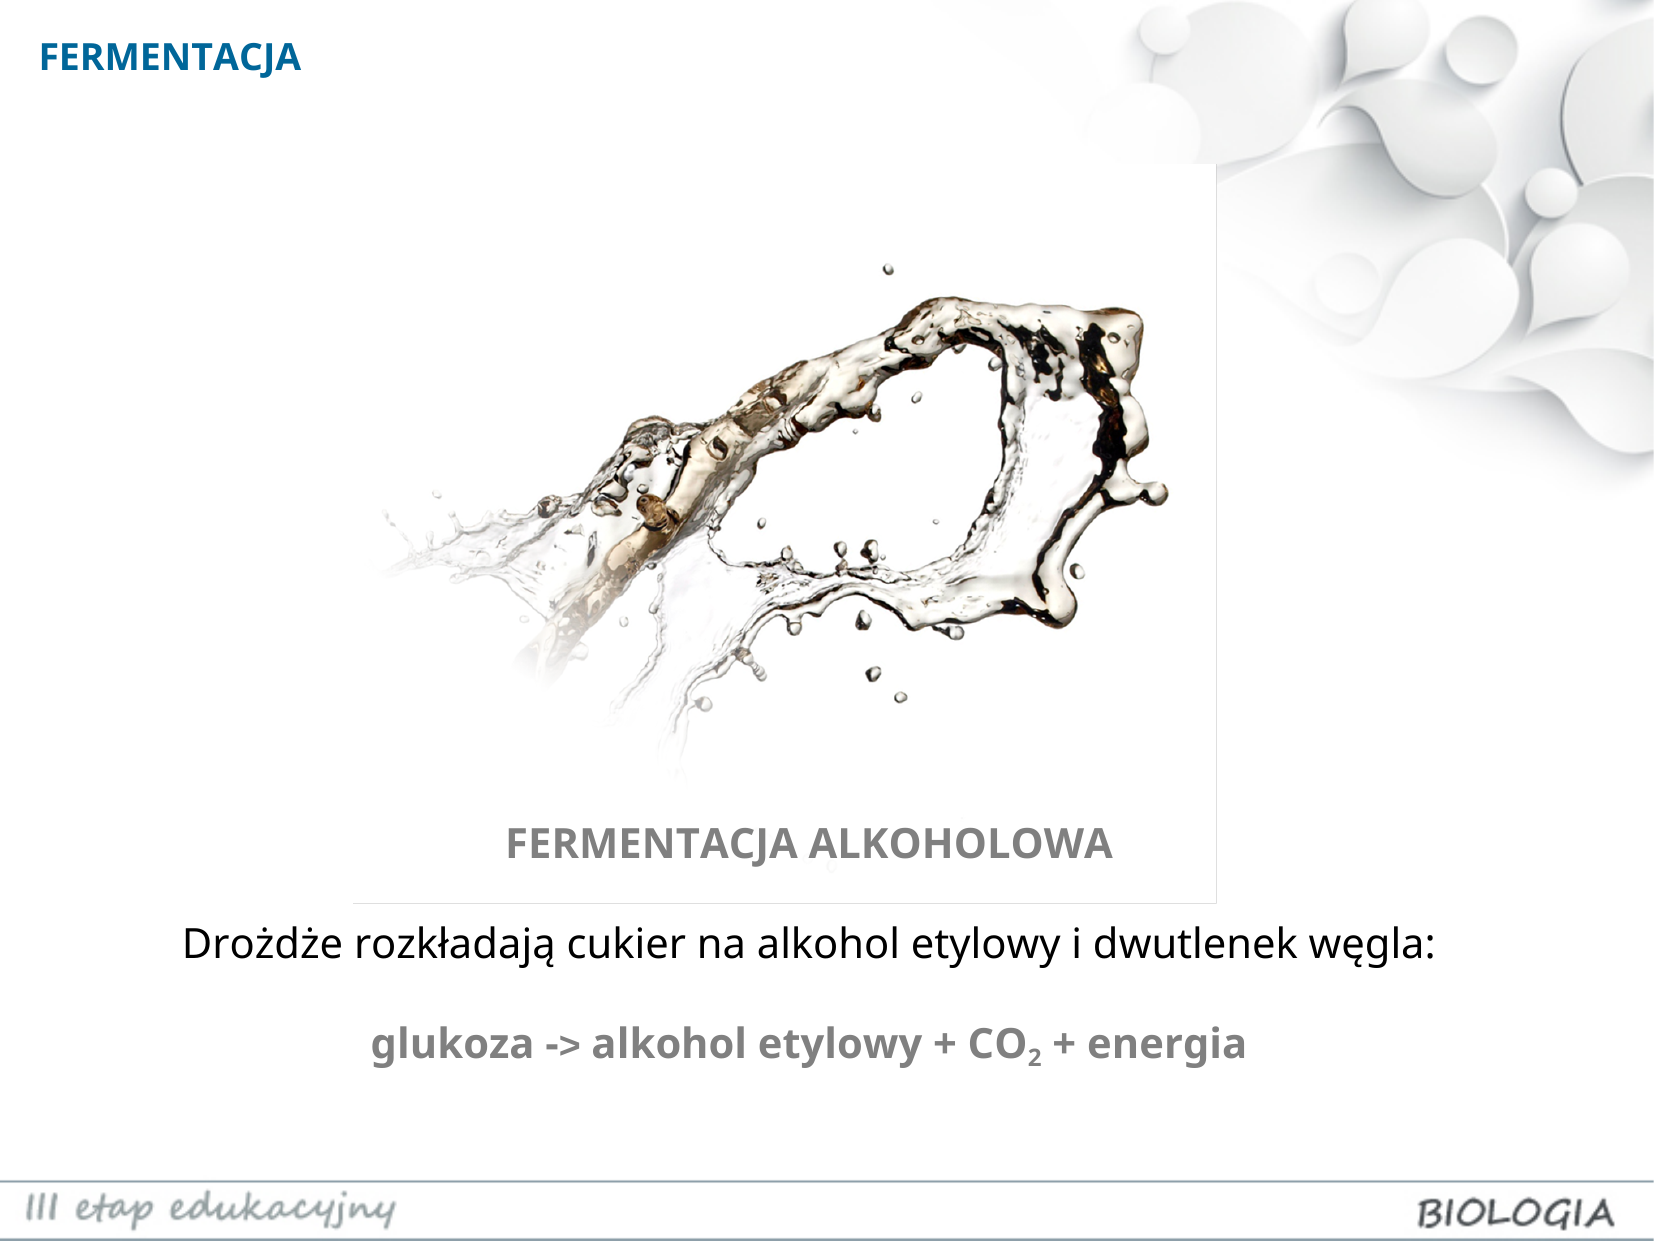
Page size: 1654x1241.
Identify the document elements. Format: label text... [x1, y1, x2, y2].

text_box FERMENTACJA [23, 29, 1276, 87]
picture [0, 0, 1654, 1241]
text_box FERMENTACJA ALKOHOLOWA Drożdże rozkładają cukier na alkohol etylowy i dwutlenek węgla: glukoza -> alkohol etylowy + CO2 + energia [82, 809, 1536, 1229]
